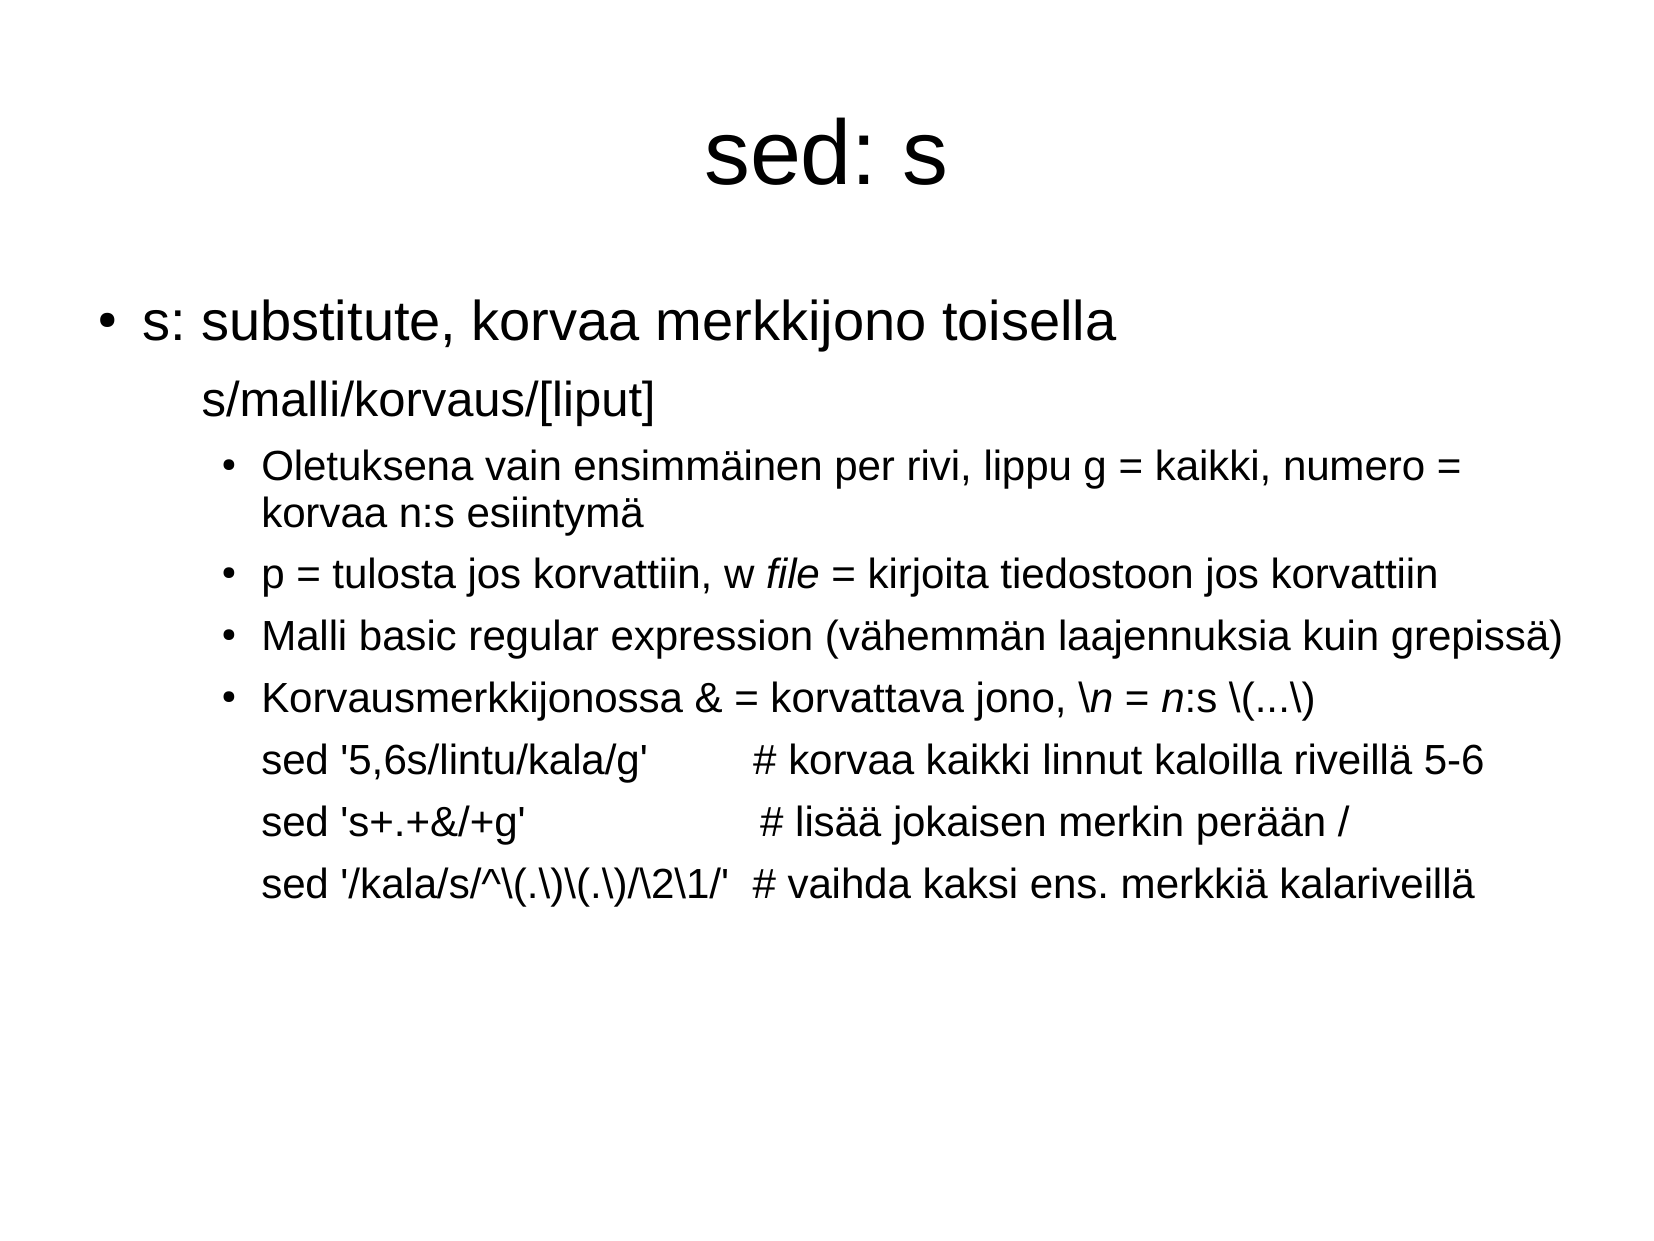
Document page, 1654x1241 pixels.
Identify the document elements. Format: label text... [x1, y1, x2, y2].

title sed: s [82, 49, 1571, 257]
list s: substitute, korvaa merkkijono toisella s/malli/korvaus/[liput] Oletuksena vain ensimmäinen per rivi, lippu g = kaikki, numero = korvaa n:s esiintymä p = tulosta jos korvattiin, w file = kirjoita tiedostoon jos korvattiin Malli basic regular expression (vähemmän laajennuksia kuin grepissä) Korvausmerkkijonossa & = korvattava jono, \n = n:s \(...\) sed '5,6s/lintu/kala/g' # korvaa kaikki linnut kaloilla riveillä 5-6 sed 's+.+&/+g' # lisää jokaisen merkin perään / sed '/kala/s/^\(.\)\(.\)/\2\1/' # vaihda kaksi ens. merkkiä kalariveillä [82, 290, 1571, 1010]
